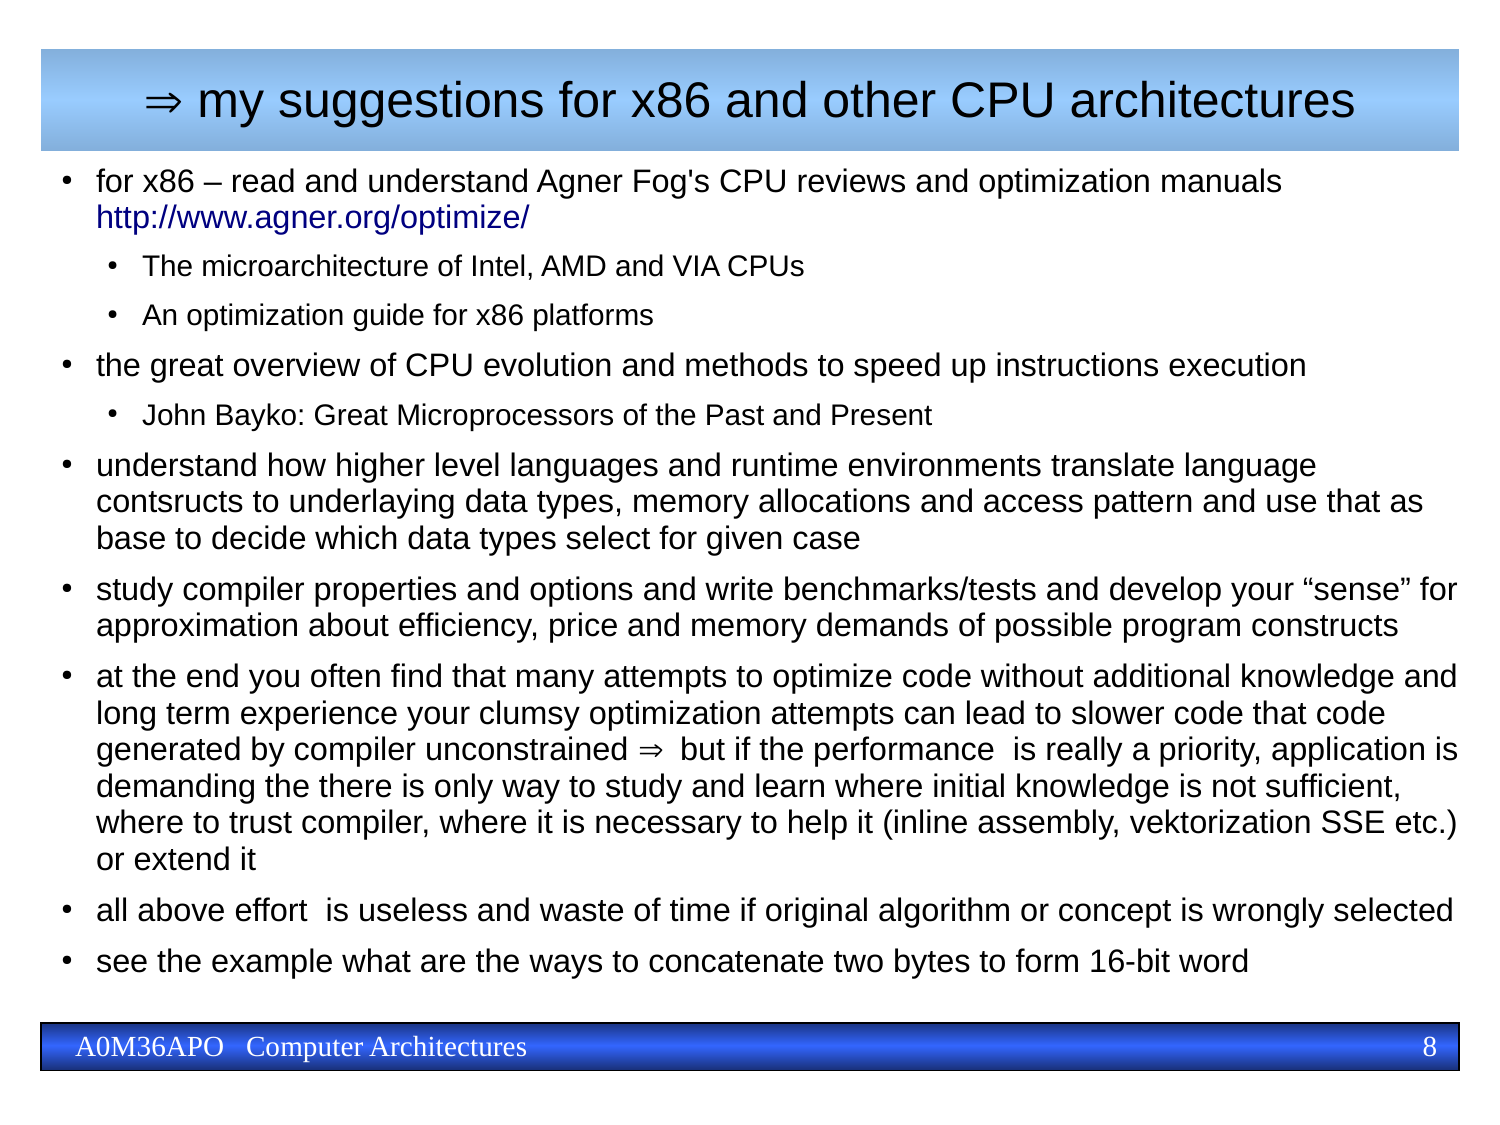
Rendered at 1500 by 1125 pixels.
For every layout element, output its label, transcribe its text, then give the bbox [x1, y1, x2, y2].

list for x86 – read and understand Agner Fog's CPU reviews and optimization manuals http://www.agner.org/optimize/ The microarchitecture of Intel, AMD and VIA CPUs An optimization guide for x86 platforms the great overview of CPU evolution and methods to speed up instructions execution John Bayko: Great Microprocessors of the Past and Present understand how higher level languages and runtime environments translate language contsructs to underlaying data types, memory allocations and access pattern and use that as base to decide which data types select for given case study compiler properties and options and write benchmarks/tests and develop your “sense” for approximation about efficiency, price and memory demands of possible program constructs at the end you often find that many attempts to optimize code without additional knowledge and long term experience your clumsy optimization attempts can lead to slower code that code generated by compiler unconstrained ⇒ but if the performance is really a priority, application is demanding the there is only way to study and learn where initial knowledge is not sufficient, where to trust compiler, where it is necessary to help it (inline assembly, vektorization SSE etc.) or extend it all above effort is useless and waste of time if original algorithm or concept is wrongly selected see the example what are the ways to concatenate two bytes to form 16-bit word [49, 162, 1463, 1013]
title ⇒ my suggestions for x86 and other CPU architectures [41, 49, 1459, 151]
